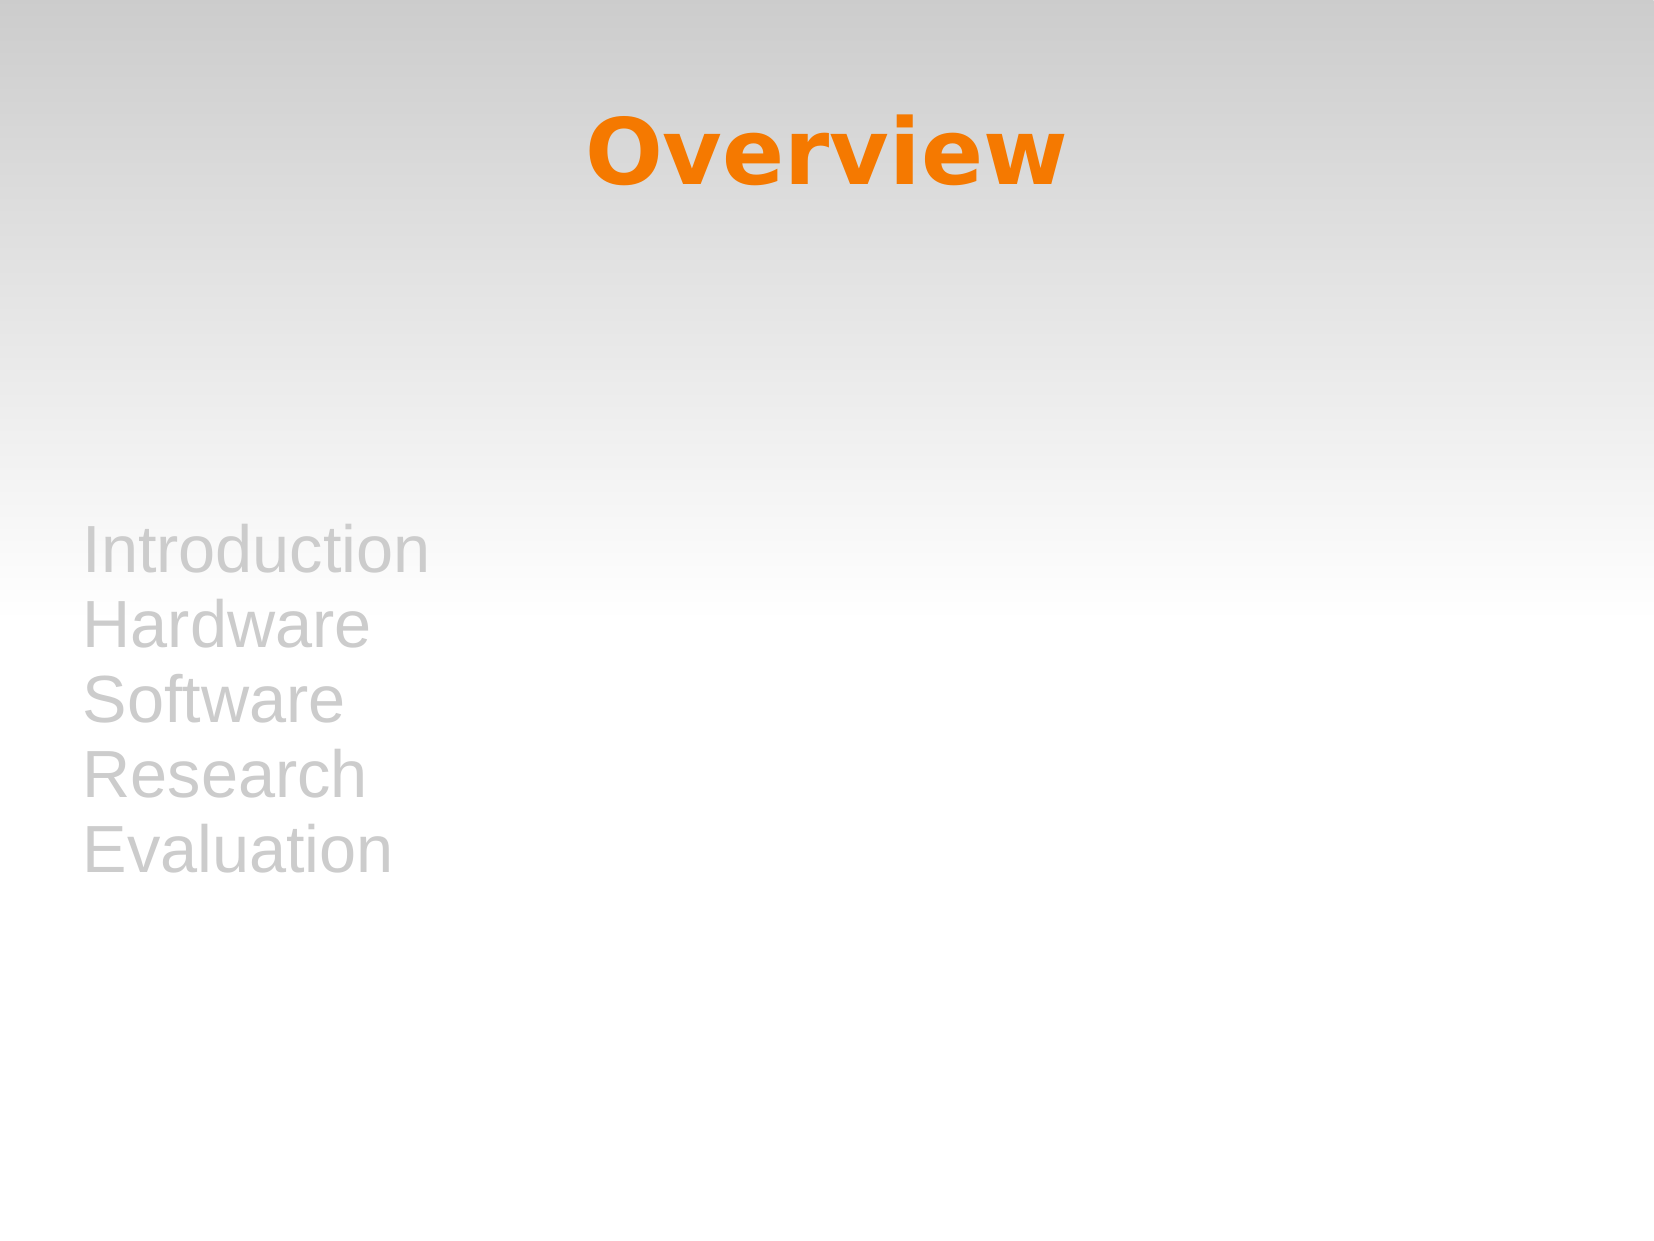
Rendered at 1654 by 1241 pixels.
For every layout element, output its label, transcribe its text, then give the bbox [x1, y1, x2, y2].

subtitle Introduction Hardware Software Research Evaluation [82, 297, 1571, 1102]
title Overview [82, 56, 1571, 250]
